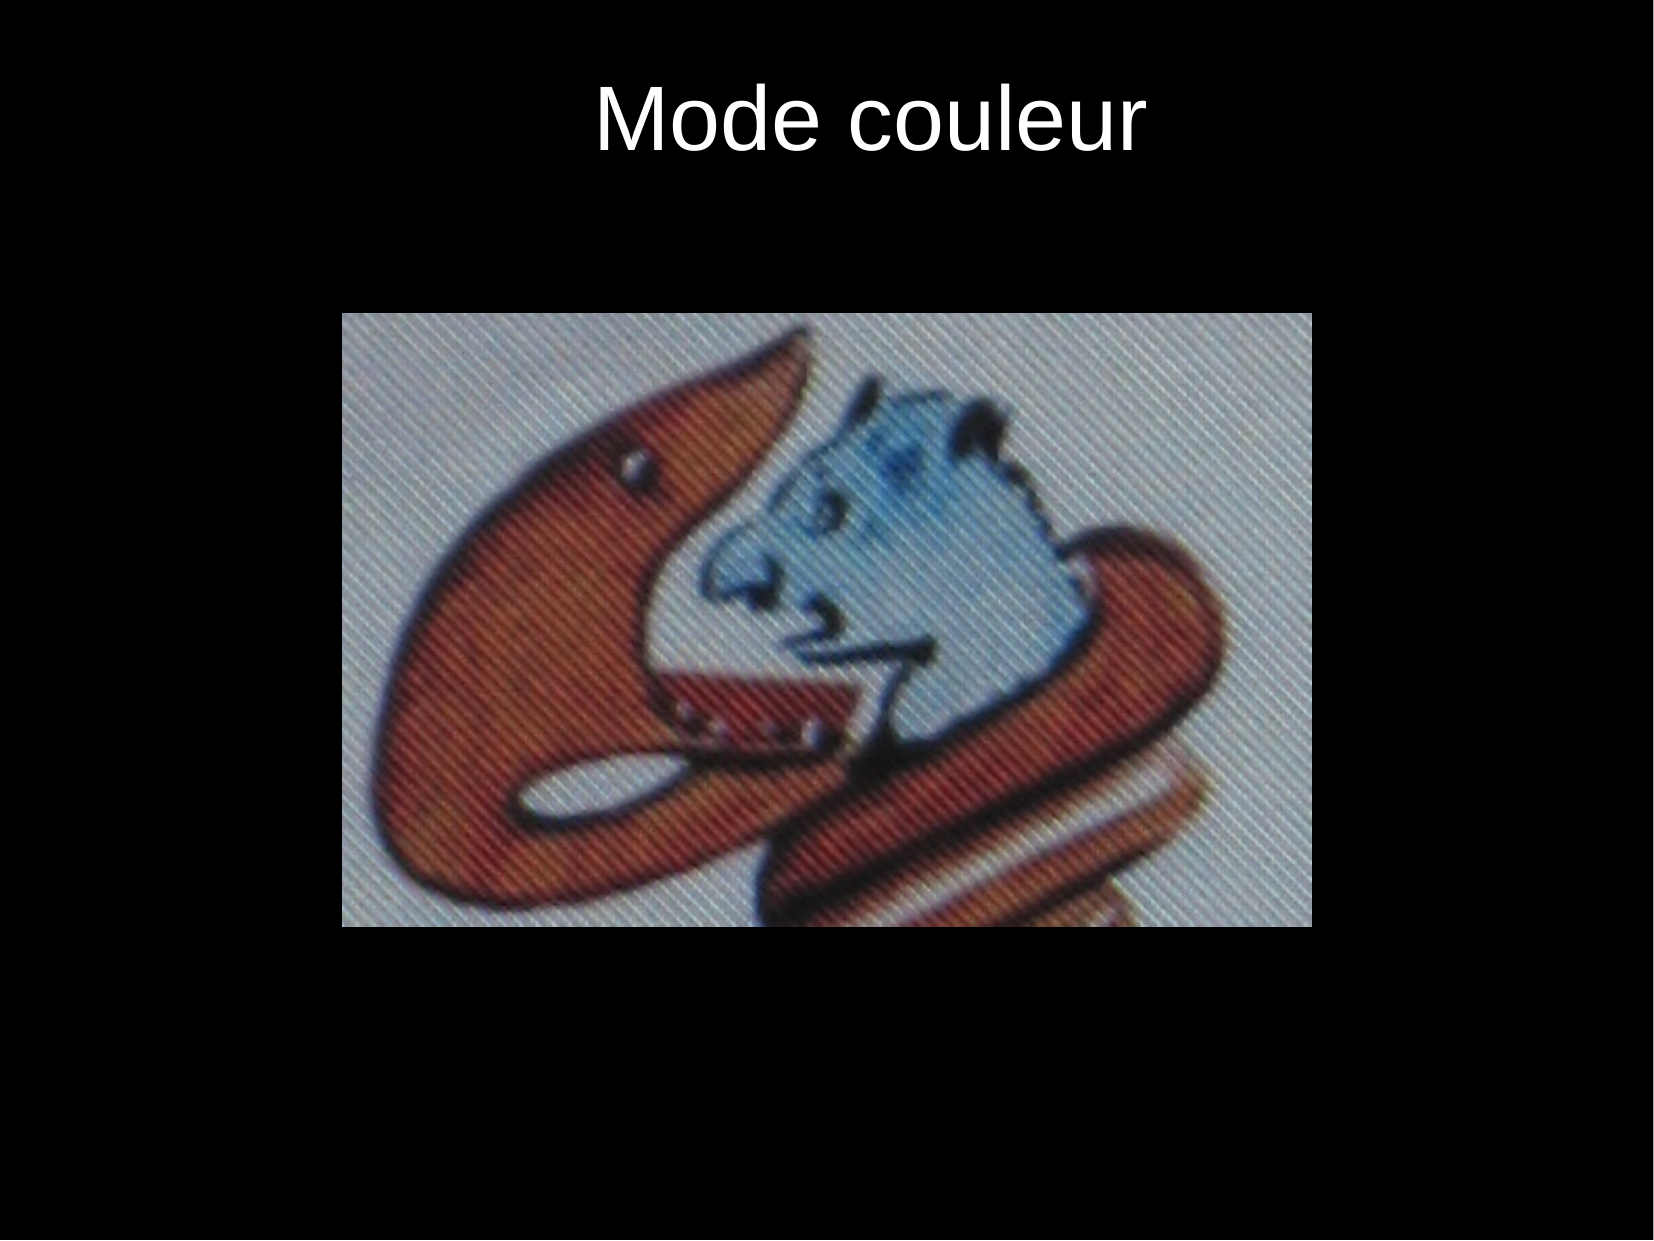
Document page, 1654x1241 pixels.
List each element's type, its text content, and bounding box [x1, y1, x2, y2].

picture [342, 313, 1312, 927]
text_box Mode couleur [206, 59, 1536, 178]
